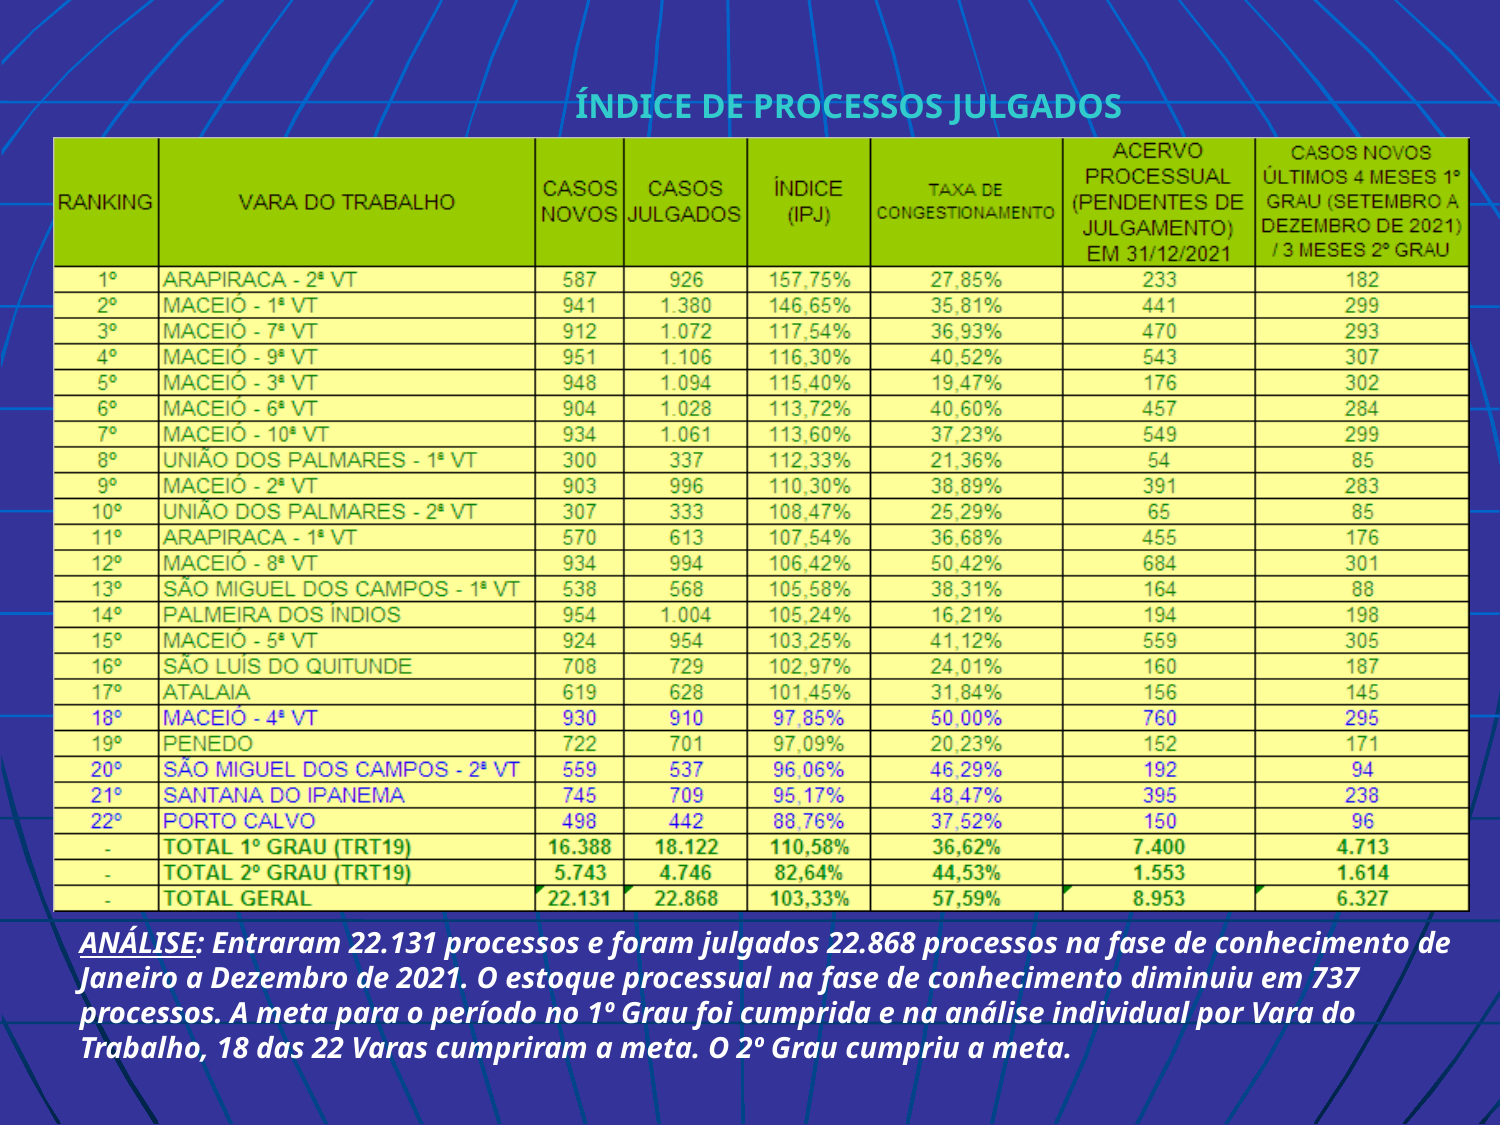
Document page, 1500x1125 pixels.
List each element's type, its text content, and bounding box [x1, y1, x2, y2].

text_box ÍNDICE DE PROCESSOS JULGADOS [242, 78, 1448, 134]
text_box ANÁLISE: Entraram 22.131 processos e foram julgados 22.868 processos na fase de conhecimento de Janeiro a Dezembro de 2021. O estoque processual na fase de conhecimento diminuiu em 737 processos. A meta para o período no 1º Grau foi cumprida e na análise individual por Vara do Trabalho, 18 das 22 Varas cumpriram a meta. O 2º Grau cumpriu a meta. [64, 916, 1471, 1094]
picture [53, 137, 1470, 912]
